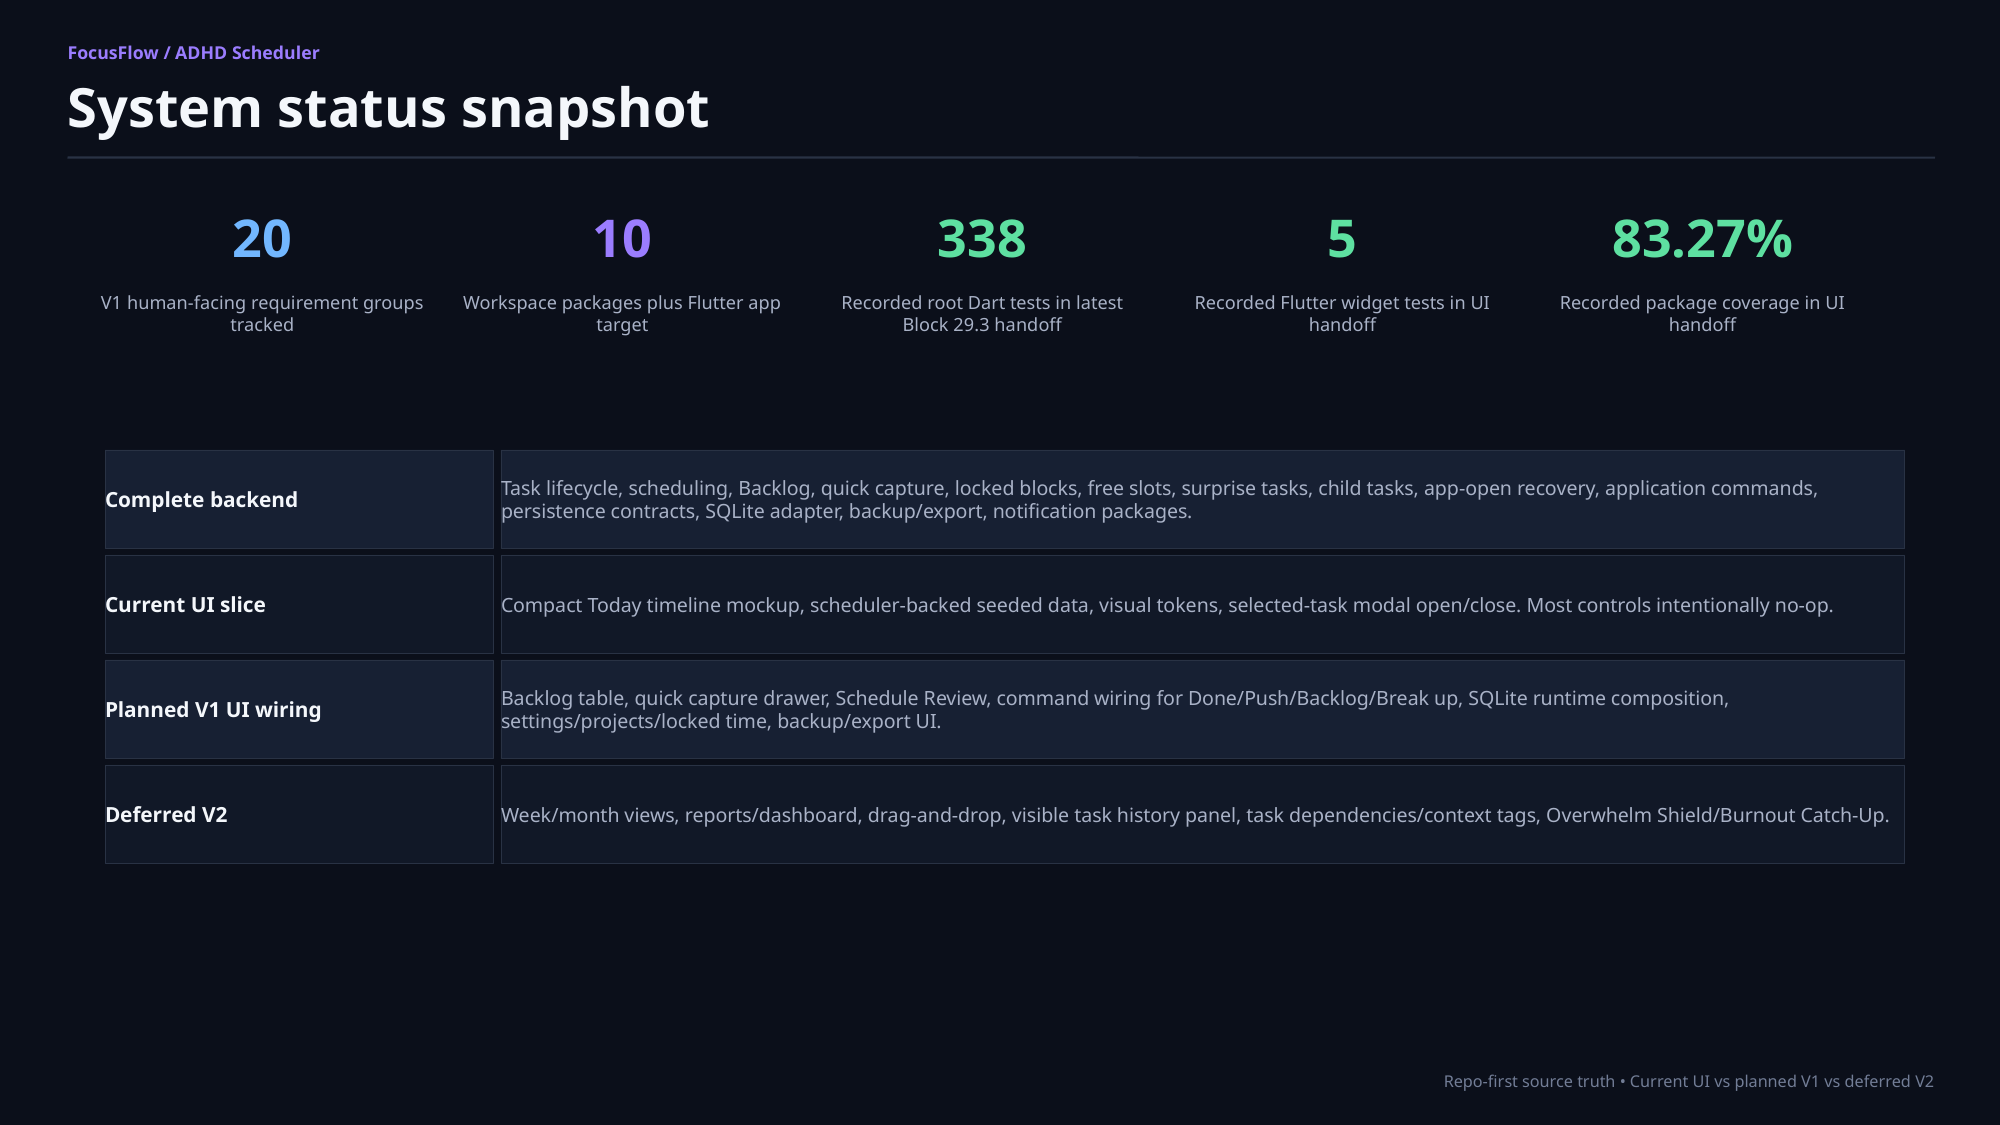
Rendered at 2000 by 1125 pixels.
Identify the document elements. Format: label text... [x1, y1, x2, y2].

text_box 10 [457, 202, 788, 272]
text_box FocusFlow / ADHD Scheduler [67, 36, 923, 69]
text_box 20 [97, 202, 428, 272]
text_box Compact Today timeline mockup, scheduler-backed seeded data, visual tokens, selected-task modal open/close. Most controls intentionally no-op. [500, 554, 1905, 654]
text_box Week/month views, reports/dashboard, drag-and-drop, visible task history panel, task dependencies/context tags, Overwhelm Shield/Burnout Catch-Up. [500, 764, 1905, 864]
text_box System status snapshot [67, 71, 1508, 140]
text_box Deferred V2 [105, 764, 494, 864]
text_box Recorded root Dart tests in latest Block 29.3 handoff [817, 277, 1148, 350]
text_box Task lifecycle, scheduling, Backlog, quick capture, locked blocks, free slots, surprise tasks, child tasks, app-open recovery, application commands, persistence contracts, SQLite adapter, backup/export, notification packages. [500, 449, 1905, 549]
text_box 5 [1177, 202, 1508, 272]
text_box 83.27% [1537, 202, 1868, 272]
text_box Current UI slice [105, 554, 494, 654]
text_box Workspace packages plus Flutter app target [457, 277, 788, 350]
text_box Planned V1 UI wiring [105, 659, 494, 759]
text_box 338 [817, 202, 1148, 272]
text_box Complete backend [105, 449, 494, 549]
text_box Repo-first source truth • Current UI vs planned V1 vs deferred V2 [1229, 1069, 1935, 1092]
text_box Recorded Flutter widget tests in UI handoff [1177, 277, 1508, 350]
text_box V1 human-facing requirement groups tracked [97, 277, 428, 350]
text_box Recorded package coverage in UI handoff [1537, 277, 1868, 350]
text_box Backlog table, quick capture drawer, Schedule Review, command wiring for Done/Push/Backlog/Break up, SQLite runtime composition, settings/projects/locked time, backup/export UI. [500, 659, 1905, 759]
